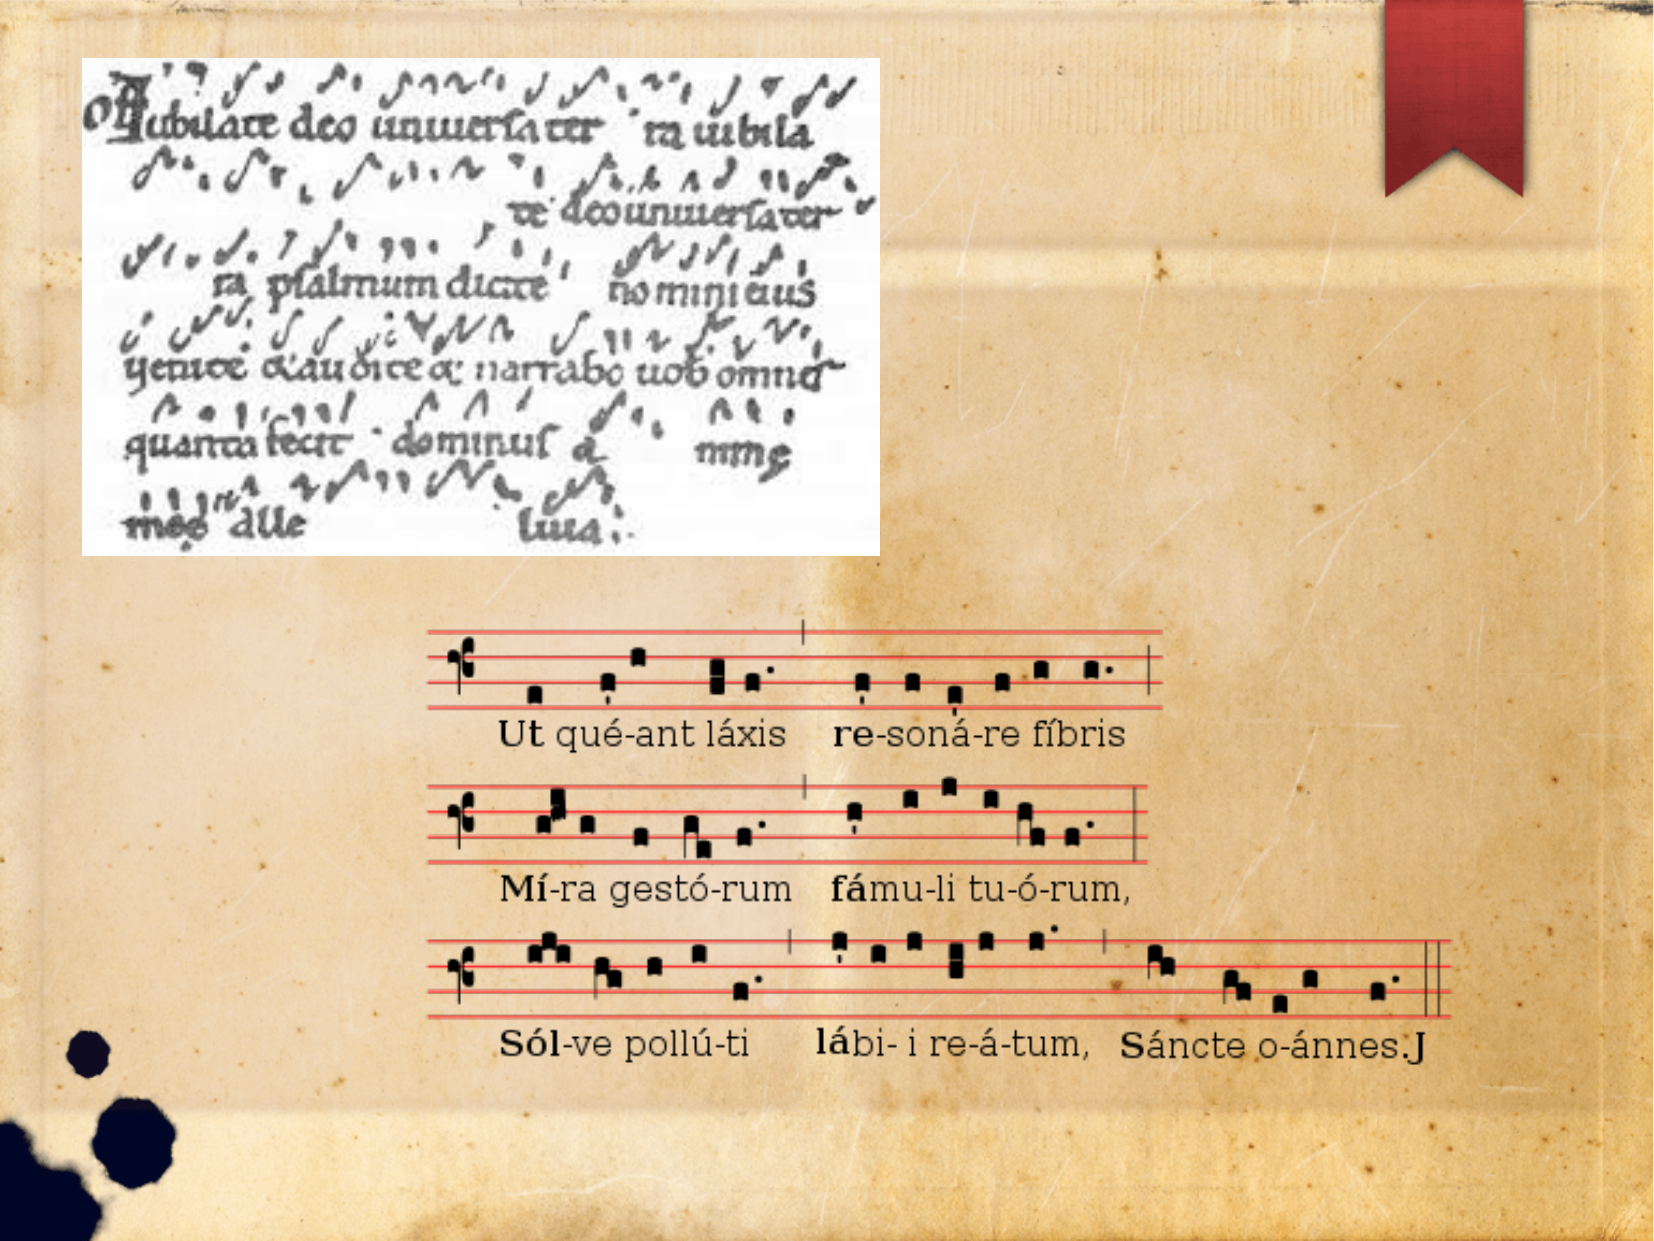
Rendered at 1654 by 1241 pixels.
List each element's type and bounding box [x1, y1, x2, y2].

picture [0, 0, 1654, 1241]
chart [526, 432, 1128, 592]
